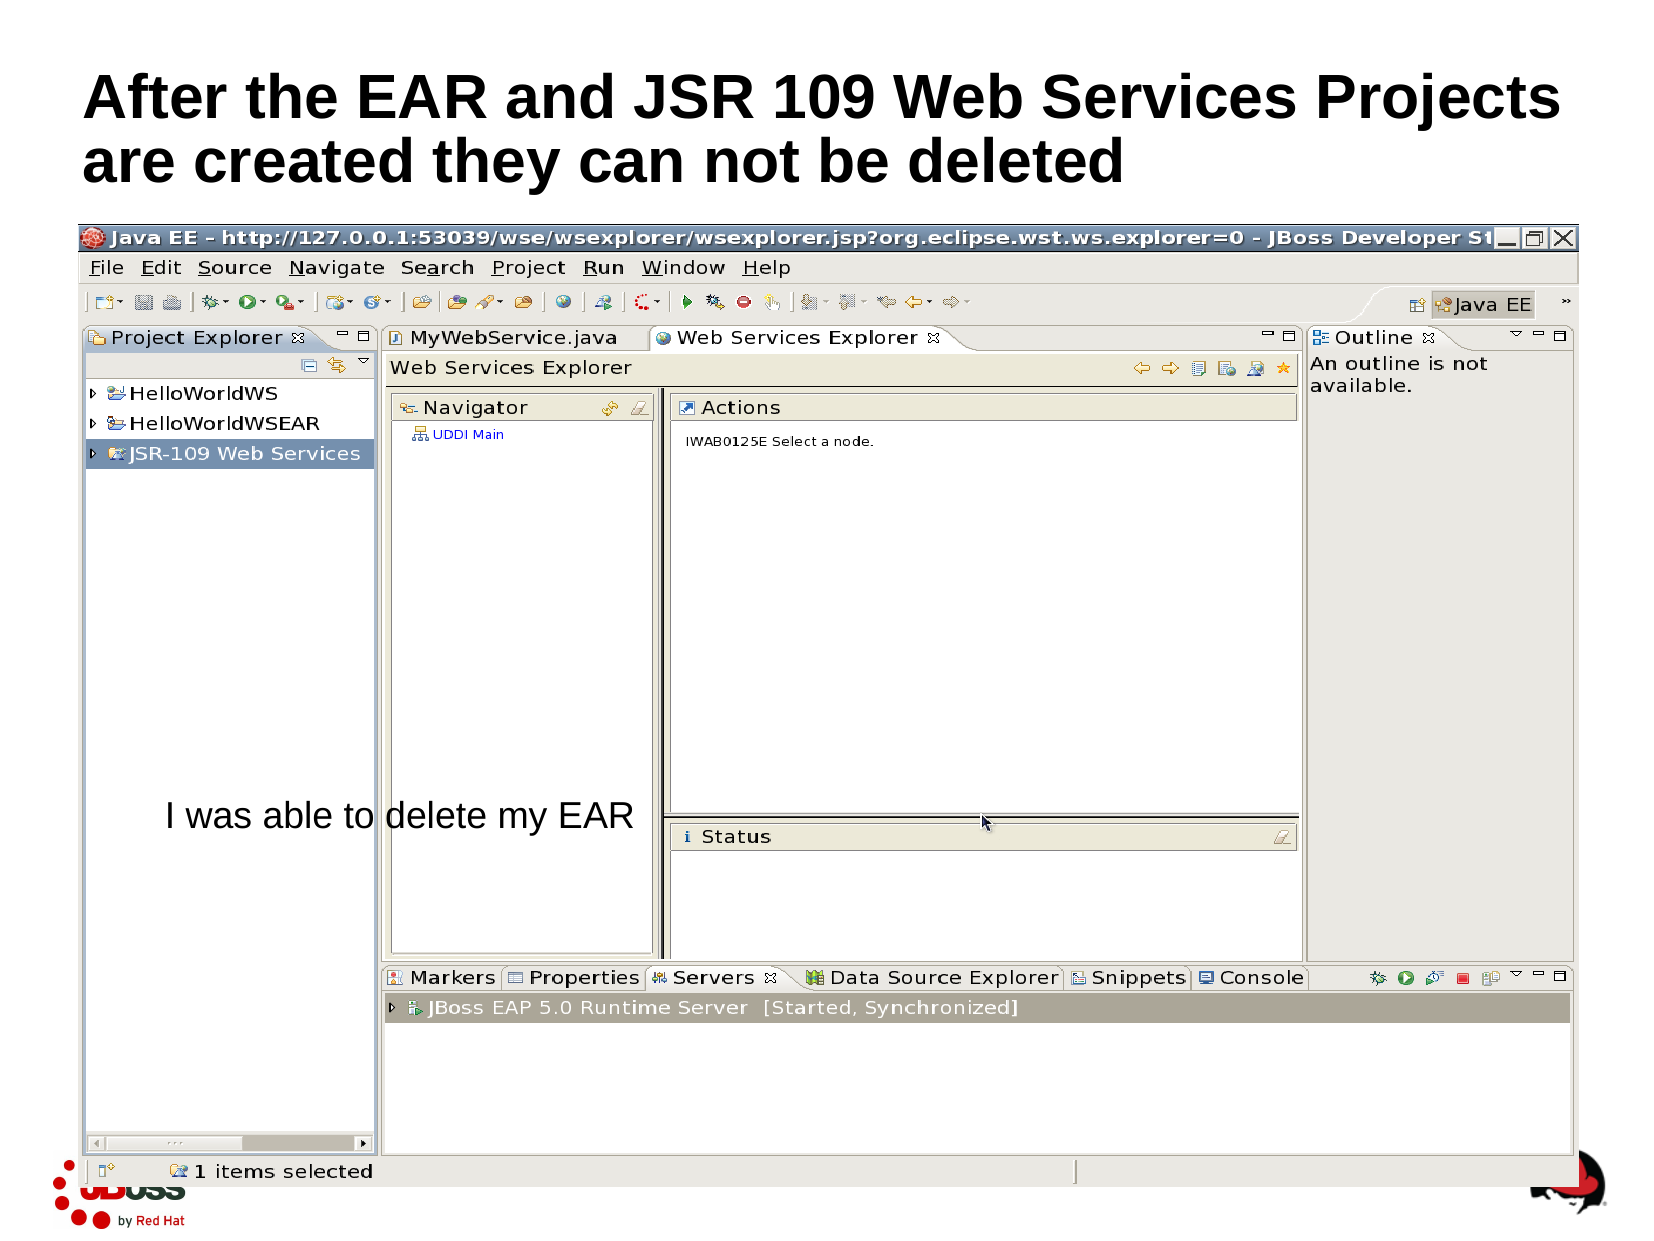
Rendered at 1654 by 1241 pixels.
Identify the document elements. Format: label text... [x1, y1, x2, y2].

title After the EAR and JSR 109 Web Services Projects are created they can not be deleted [82, 24, 1571, 224]
text_box I was able to delete my EAR [150, 787, 651, 845]
picture [53, 224, 1613, 1229]
